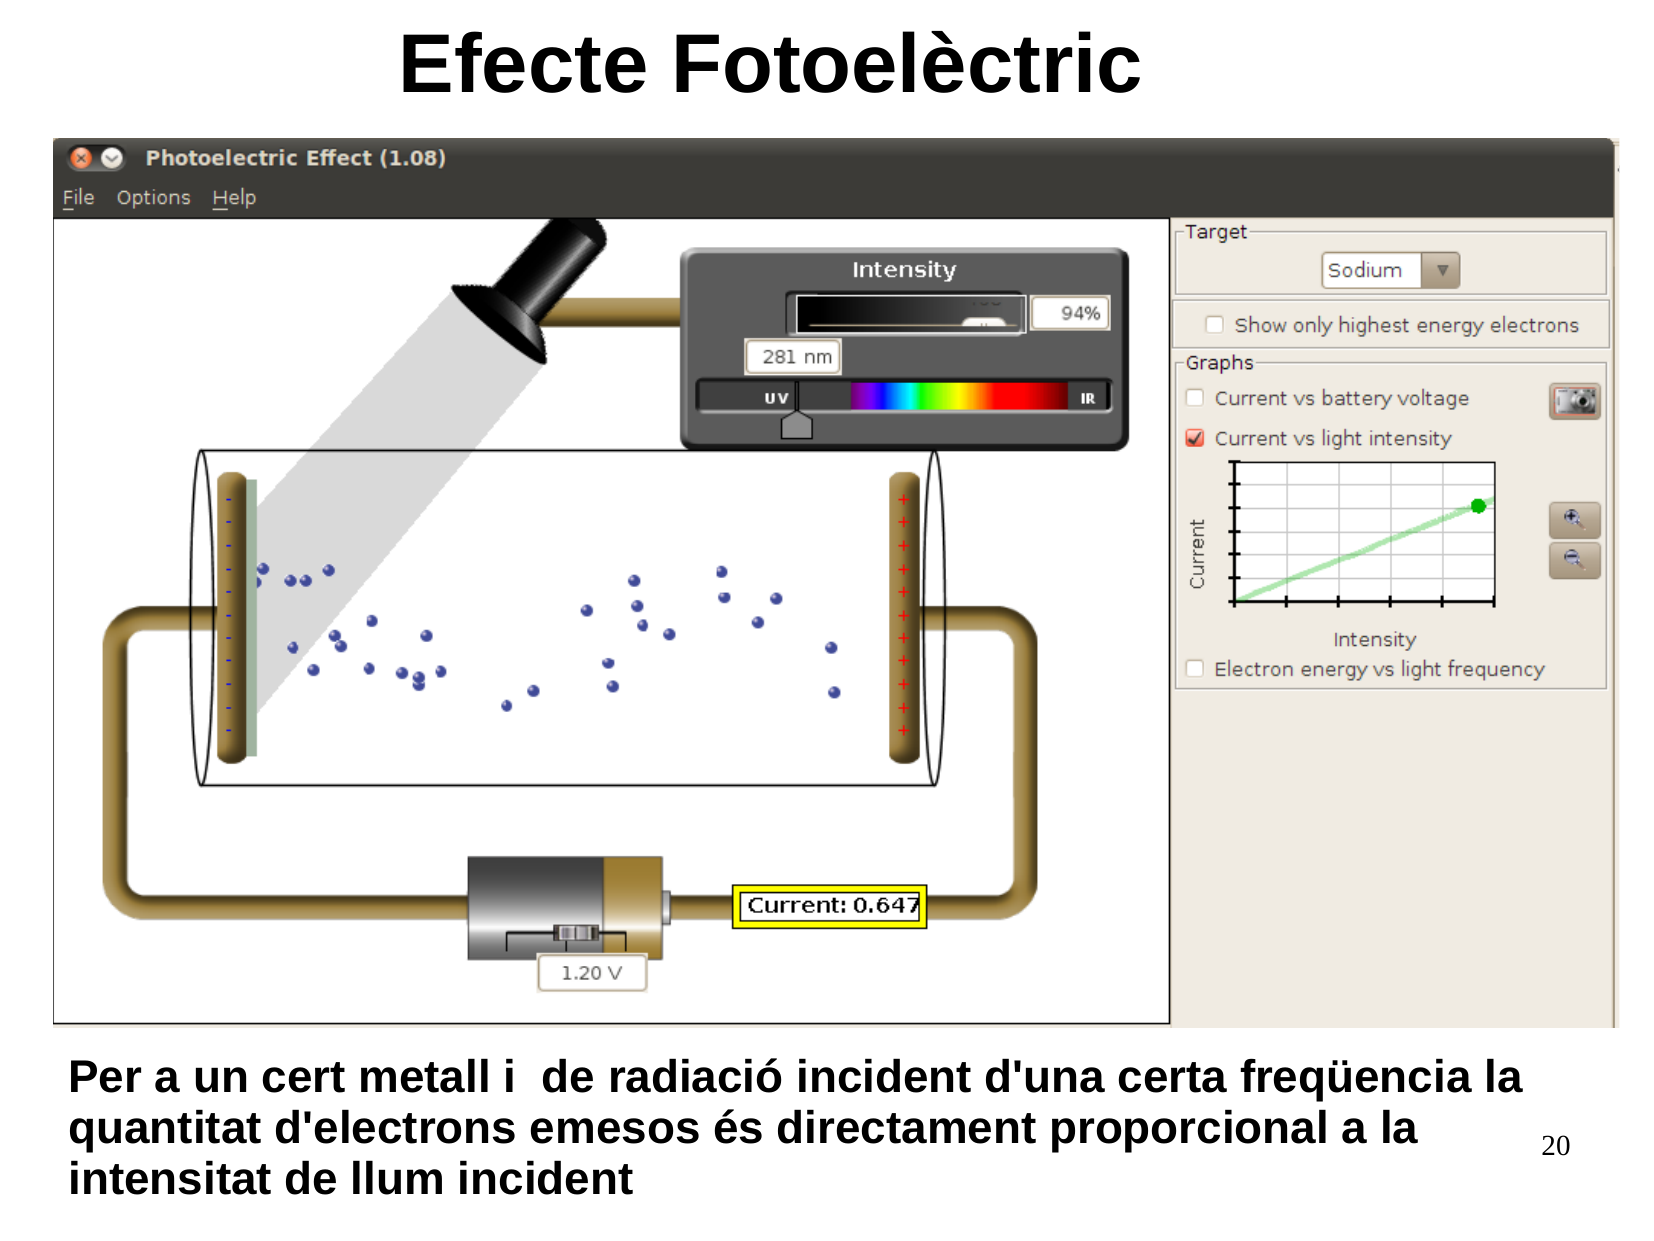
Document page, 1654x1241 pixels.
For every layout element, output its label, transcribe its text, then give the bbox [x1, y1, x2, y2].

text_box Per a un cert metall i de radiació incident d'una certa freqüencia la quantitat d'electrons emesos és directament proporcional a la intensitat de llum incident [53, 1043, 1552, 1212]
text_box Efecte Fotoelèctric [383, 10, 1210, 118]
picture [53, 138, 1620, 1028]
